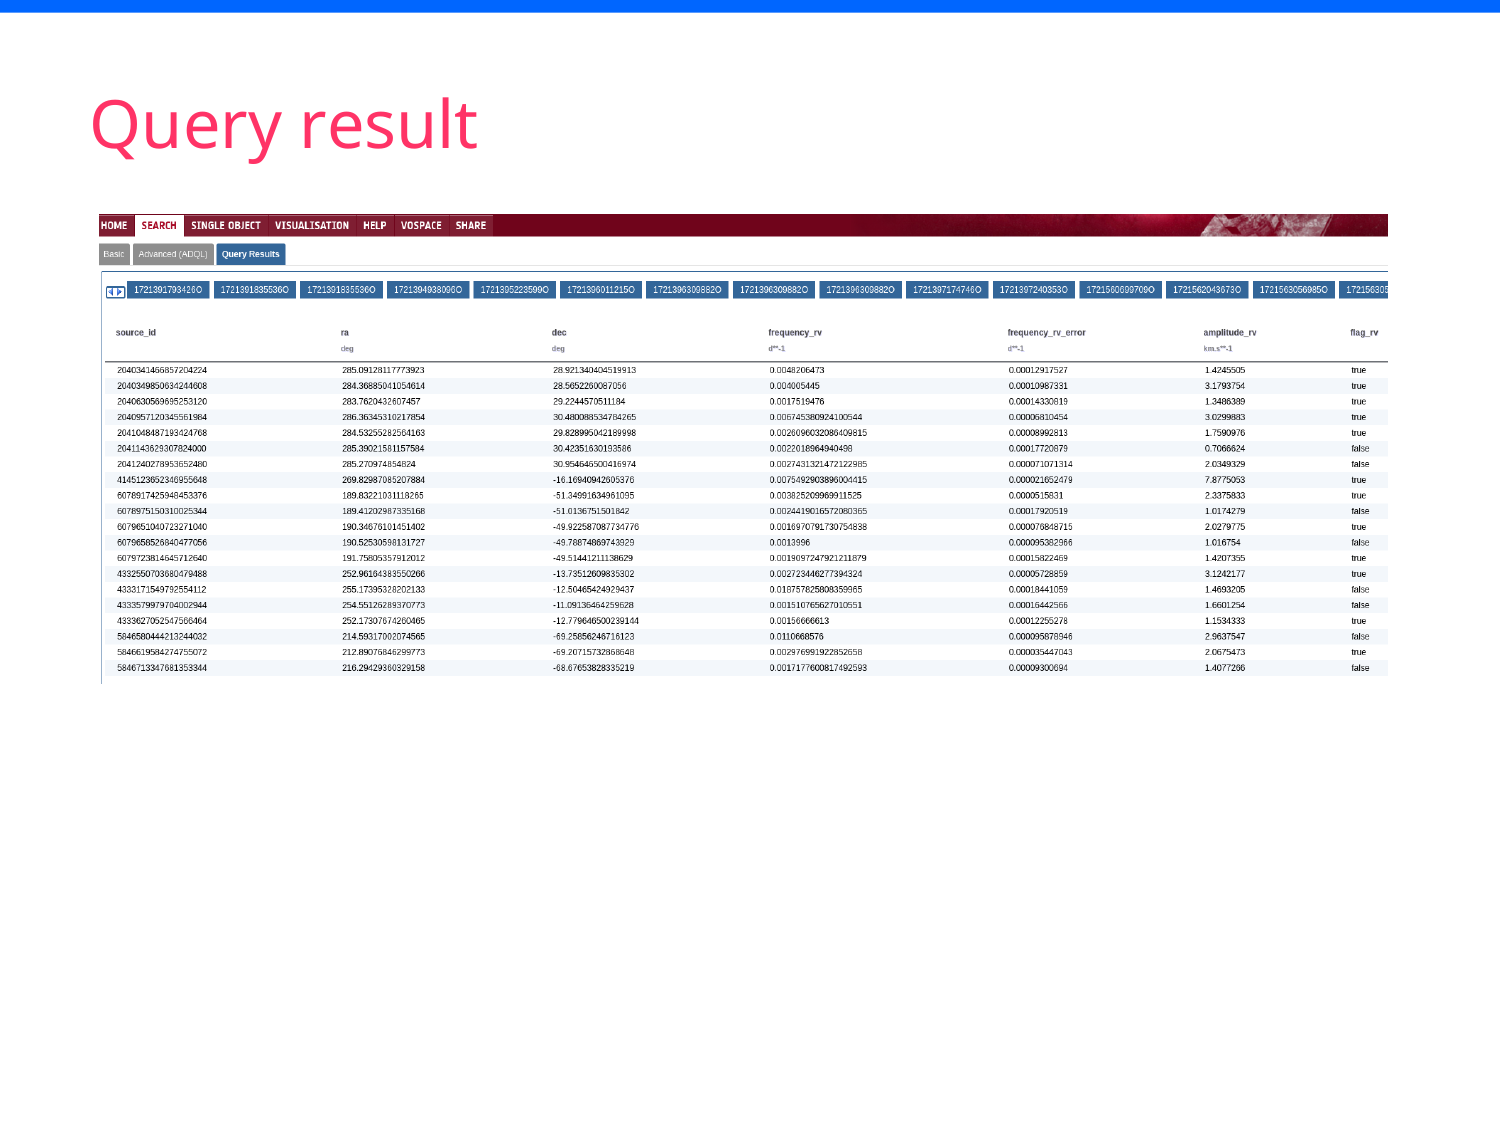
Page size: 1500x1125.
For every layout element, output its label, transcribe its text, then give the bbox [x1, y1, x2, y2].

picture [99, 214, 1388, 684]
text_box Query result [75, 75, 676, 188]
